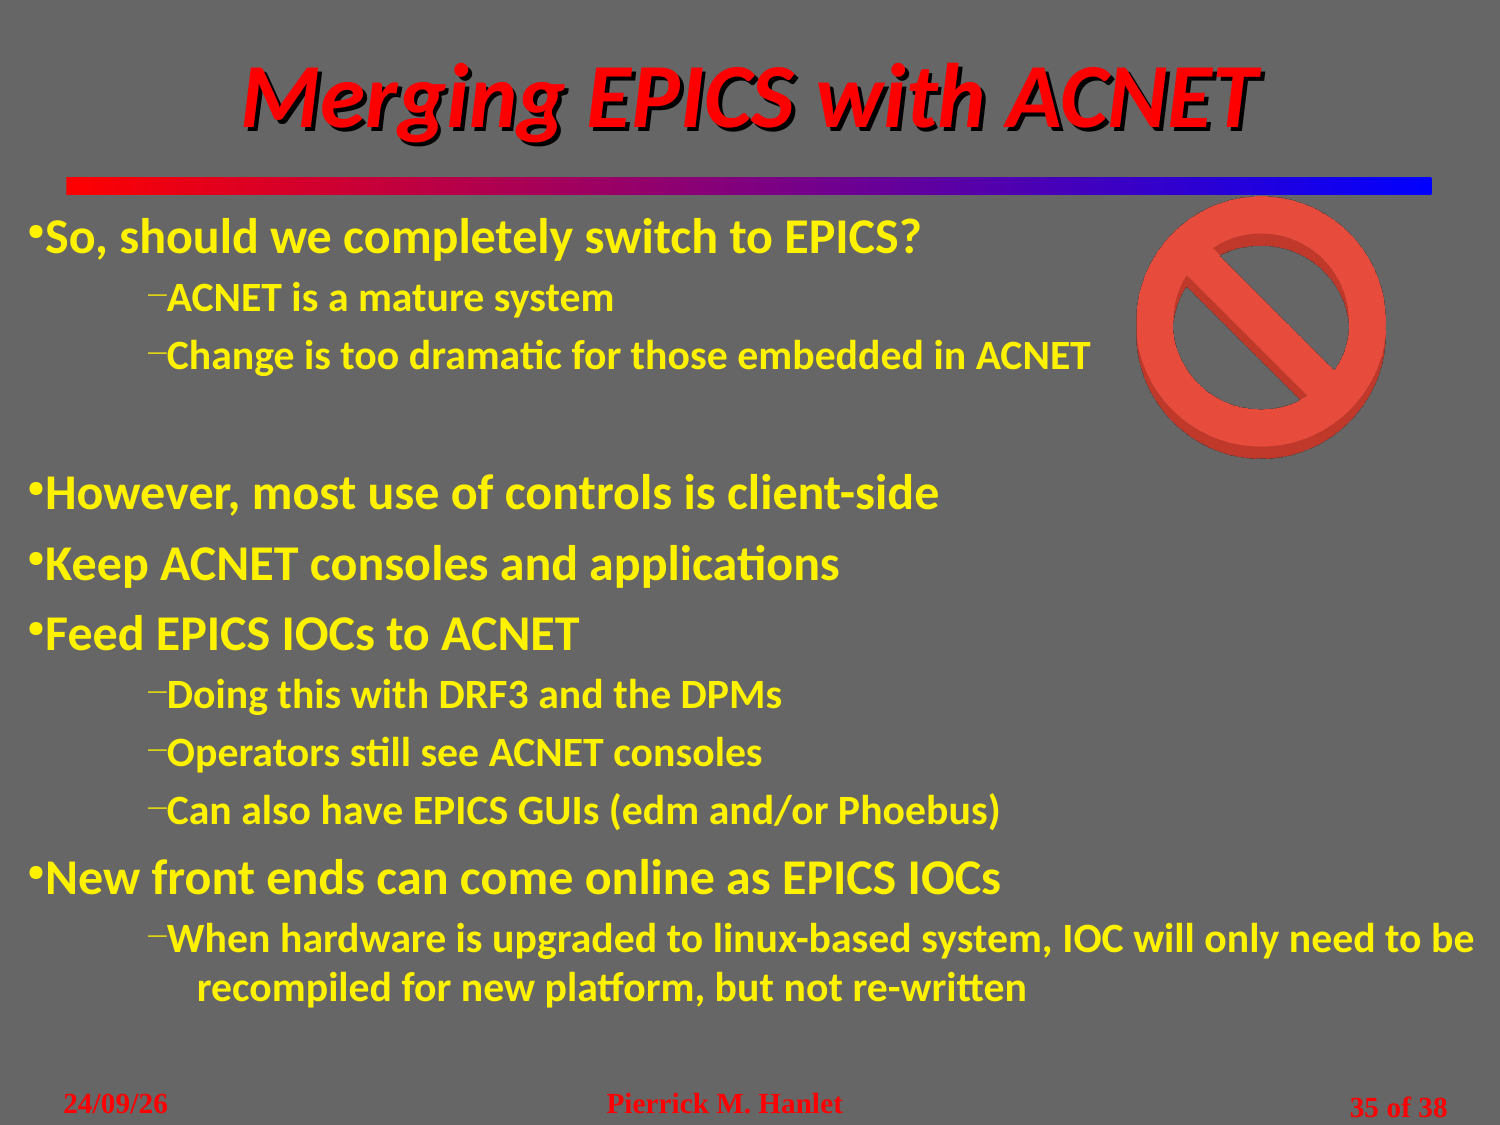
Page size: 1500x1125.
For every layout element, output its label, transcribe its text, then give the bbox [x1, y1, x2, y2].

list So, should we completely switch to EPICS? ACNET is a mature system Change is too dramatic for those embedded in ACNET However, most use of controls is client-side Keep ACNET consoles and applications Feed EPICS IOCs to ACNET Doing this with DRF3 and the DPMs Operators still see ACNET consoles Can also have EPICS GUIs (edm and/or Phoebus) New front ends can come online as EPICS IOCs When hardware is upgraded to linux-based system, IOC will only need to be recompiled for new platform, but not re-written [0, 195, 1500, 1087]
picture [1110, 171, 1411, 472]
title Merging EPICS with ACNET [15, 16, 1486, 172]
